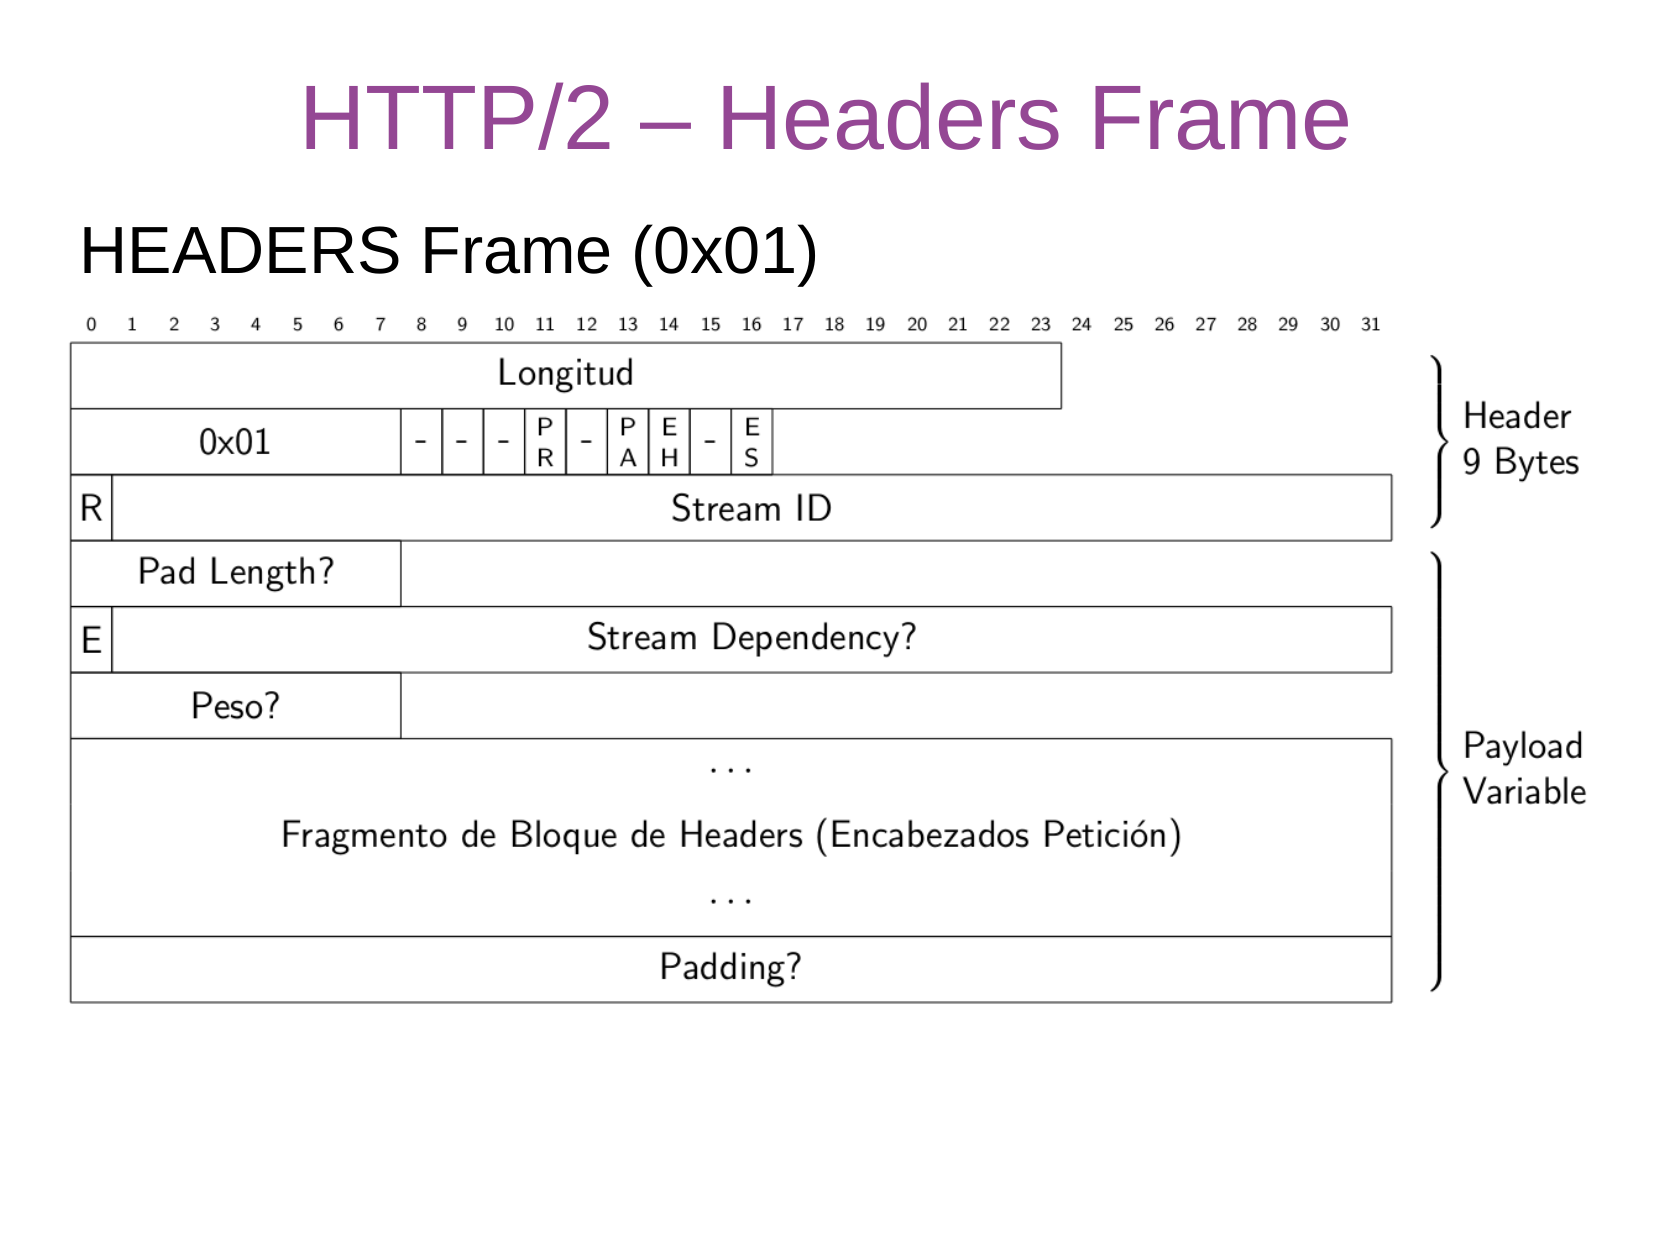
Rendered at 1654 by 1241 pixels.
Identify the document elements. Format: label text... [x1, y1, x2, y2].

picture [58, 307, 1596, 1011]
title HTTP/2 – Headers Frame [82, 13, 1571, 222]
text_box HEADERS Frame (0x01) [64, 205, 836, 296]
